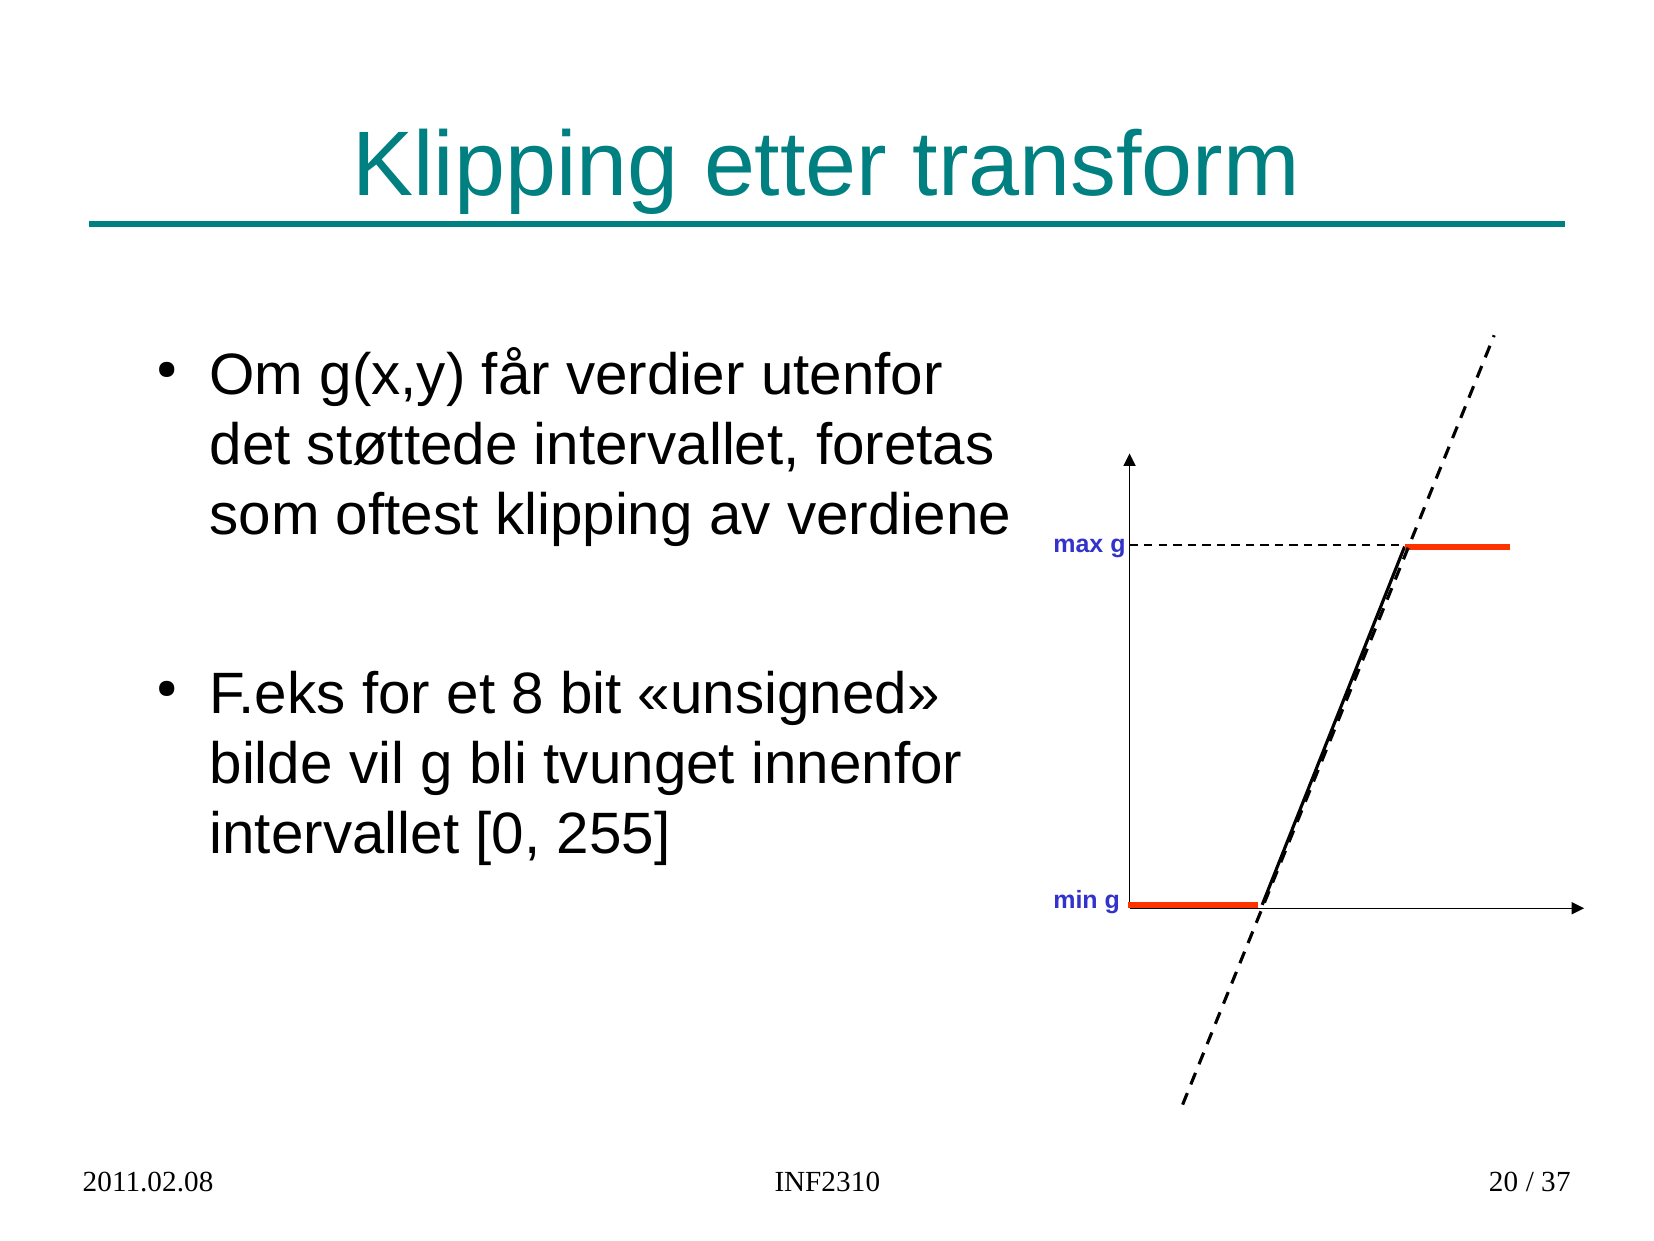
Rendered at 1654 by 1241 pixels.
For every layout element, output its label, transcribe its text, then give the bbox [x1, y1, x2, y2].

text_box min g [1024, 875, 1182, 957]
text_box max g [1024, 519, 1182, 602]
list Om g(x,y) får verdier utenfor det støttede intervallet, foretas som oftest klipping av verdiene F.eks for et 8 bit «unsigned» bilde vil g bli tvunget innenfor intervallet [0, 255] [123, 328, 1031, 1087]
title Klipping etter transform [123, 68, 1530, 249]
